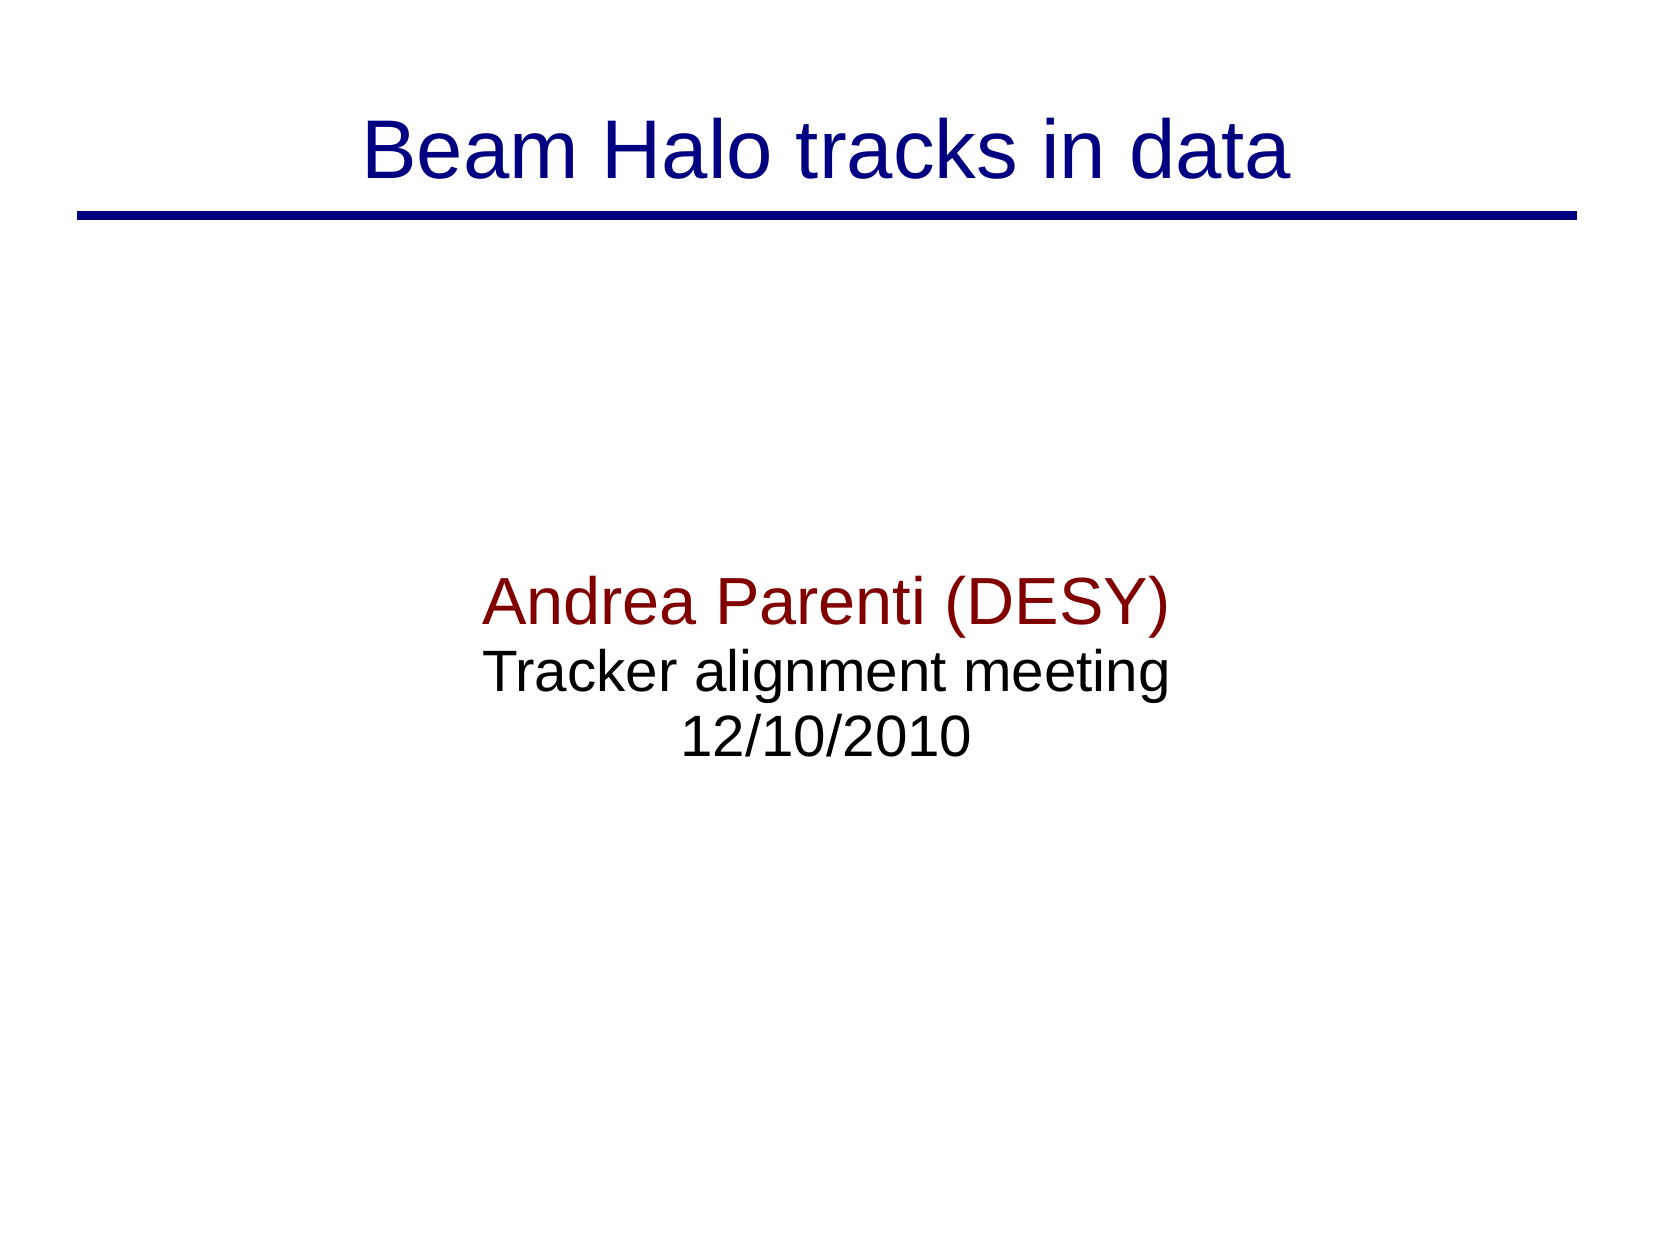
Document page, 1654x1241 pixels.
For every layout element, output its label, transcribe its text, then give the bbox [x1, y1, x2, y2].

title Beam Halo tracks in data [82, 75, 1571, 225]
subtitle Andrea Parenti (DESY) Tracker alignment meeting 12/10/2010 [82, 225, 1571, 1109]
